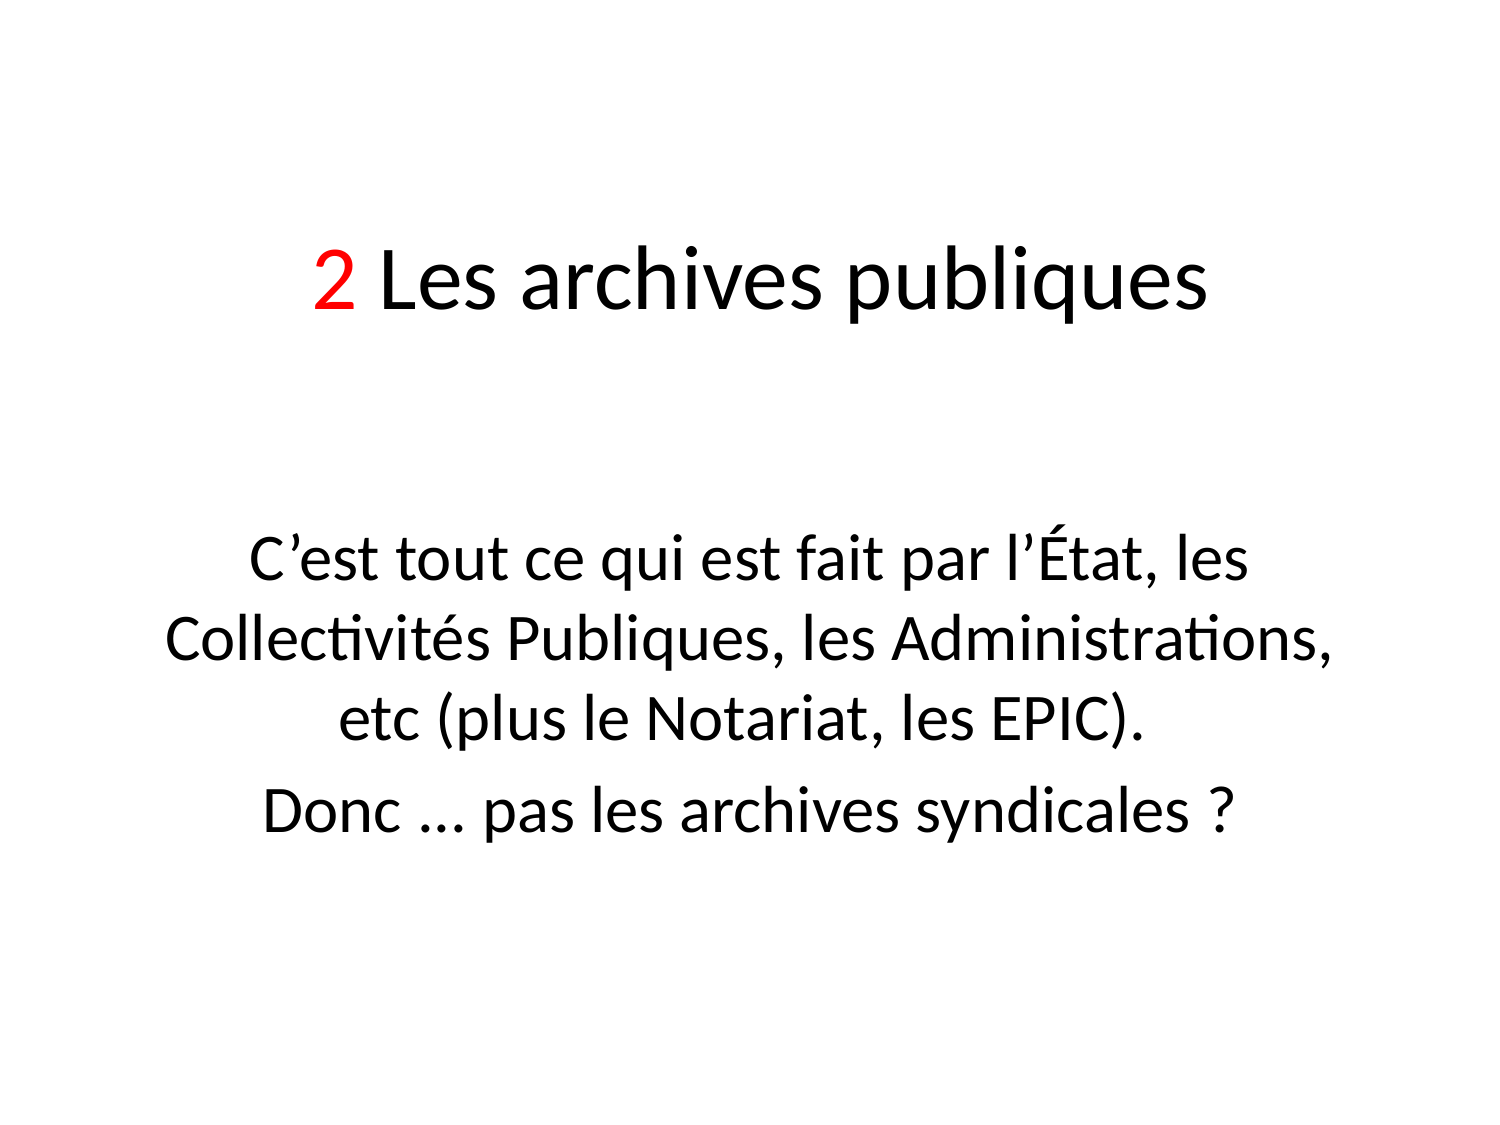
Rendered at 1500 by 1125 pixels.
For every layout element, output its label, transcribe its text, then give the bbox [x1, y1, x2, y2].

subtitle C’est tout ce qui est fait par l’État, les Collectivités Publiques, les Administrations, etc (plus le Notariat, les EPIC). Donc ... pas les archives syndicales ? [141, 514, 1359, 975]
title 2 Les archives publiques [123, 90, 1399, 456]
